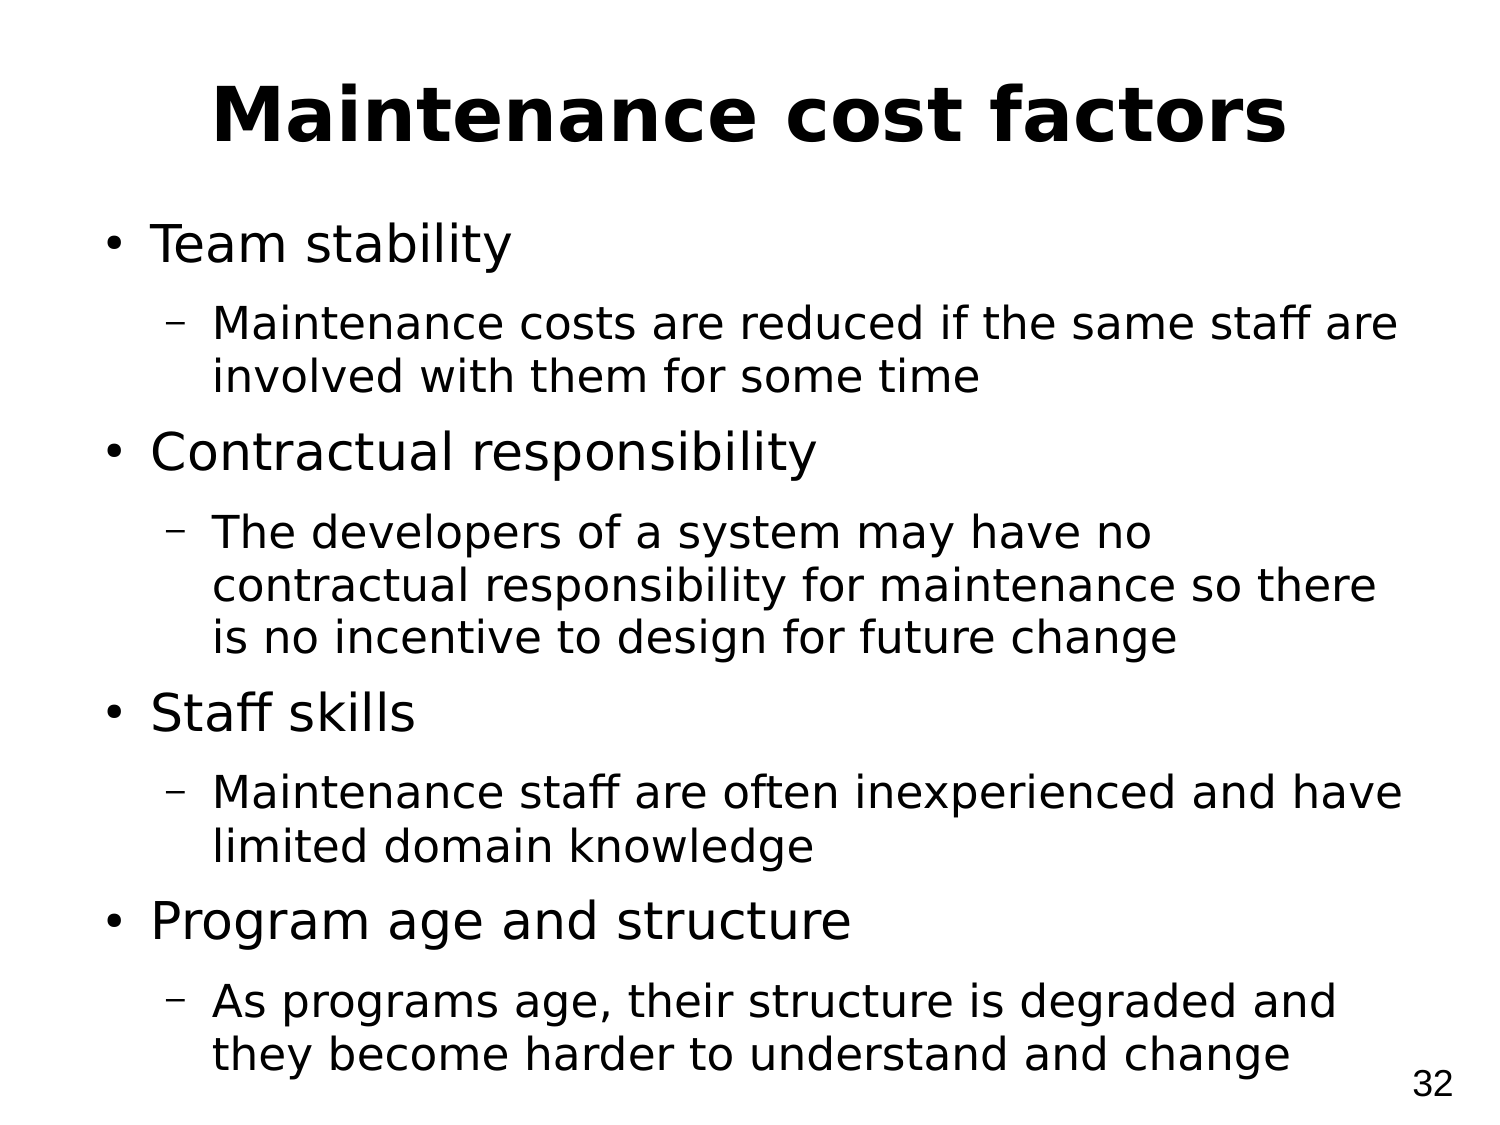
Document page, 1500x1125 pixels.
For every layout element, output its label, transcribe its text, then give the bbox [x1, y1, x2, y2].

title Maintenance cost factors [75, 44, 1425, 177]
list Team stability Maintenance costs are reduced if the same staff are involved with them for some time Contractual responsibility The developers of a system may have no contractual responsibility for maintenance so there is no incentive to design for future change Staff skills Maintenance staff are often inexperienced and have limited domain knowledge Program age and structure As programs age, their structure is degraded and they become harder to understand and change [75, 206, 1425, 1093]
